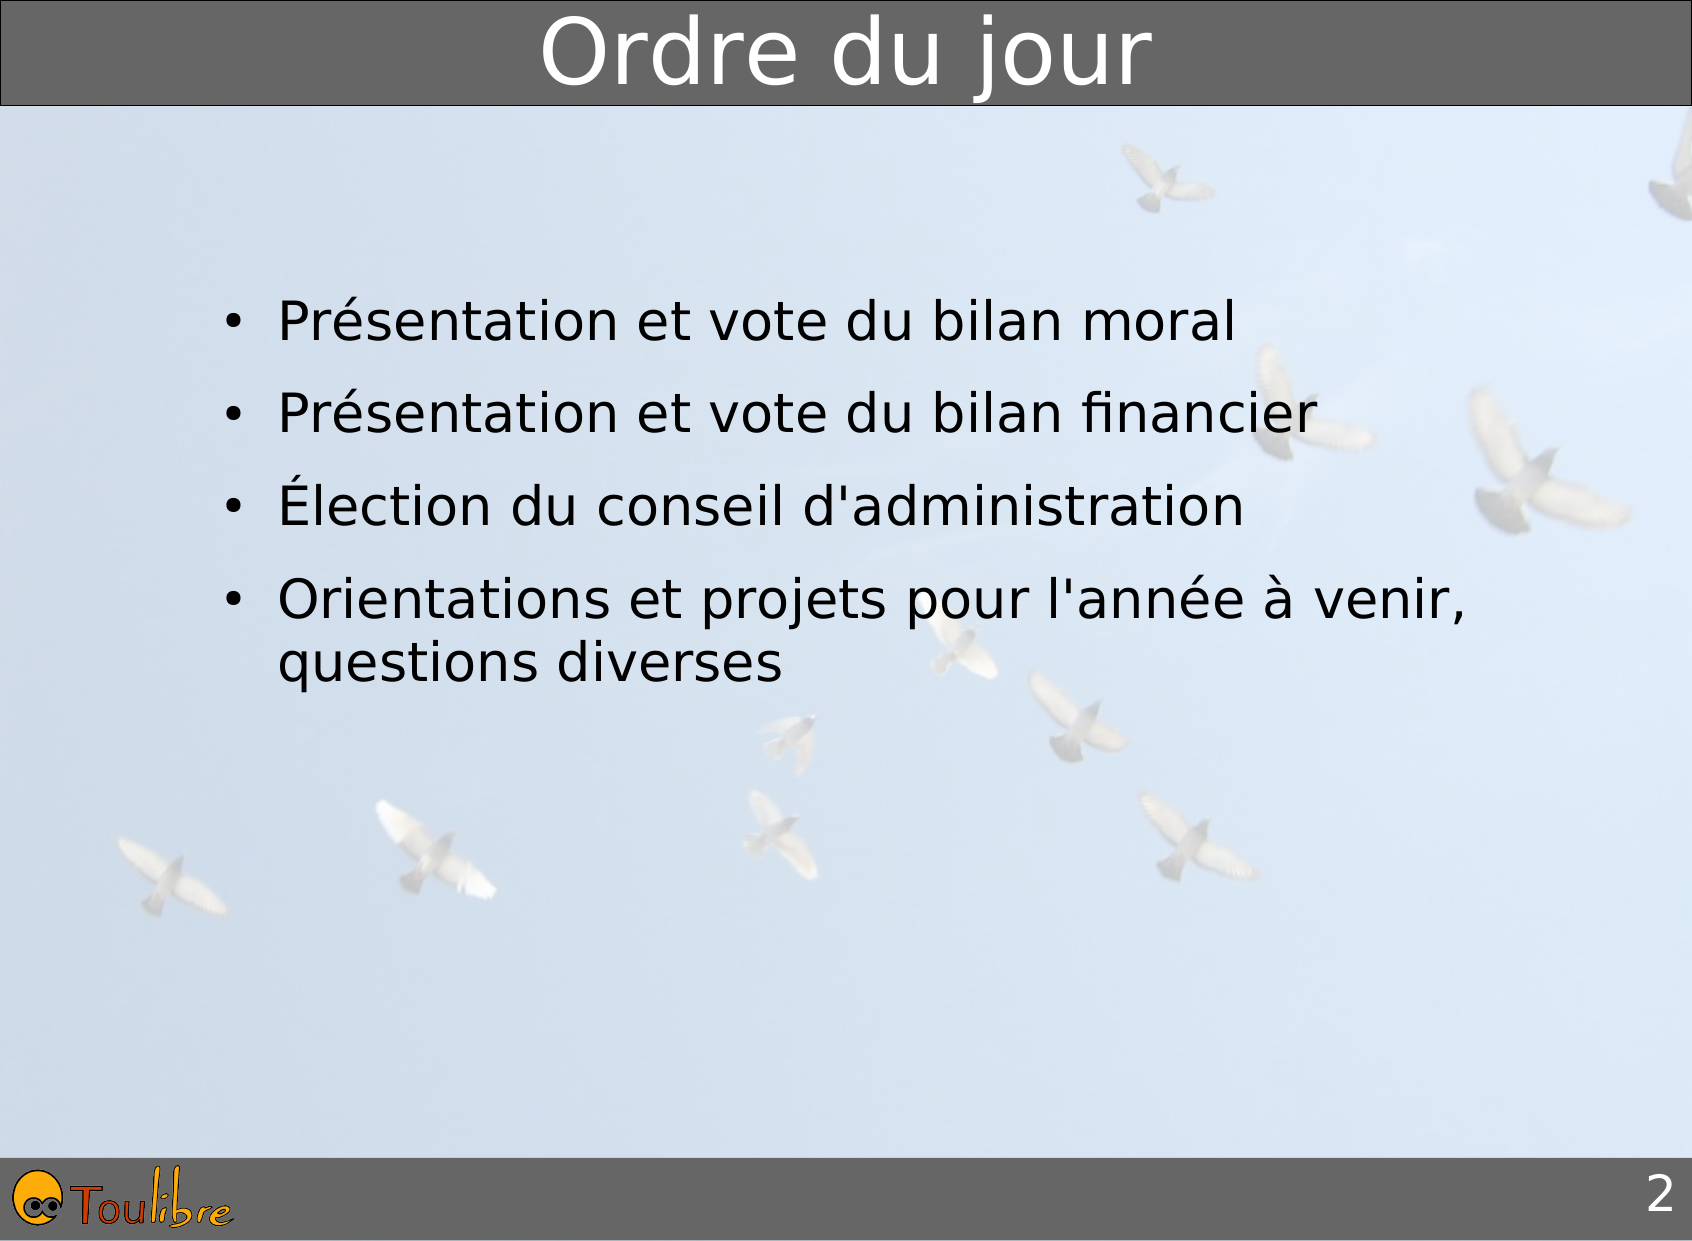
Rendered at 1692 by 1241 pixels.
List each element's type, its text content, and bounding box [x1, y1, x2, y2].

list Présentation et vote du bilan moral Présentation et vote du bilan financier Élection du conseil d'administration Orientations et projets pour l'année à venir, questions diverses [76, 290, 1600, 914]
title Ordre du jour [0, 0, 1692, 107]
picture [12, 1165, 234, 1228]
